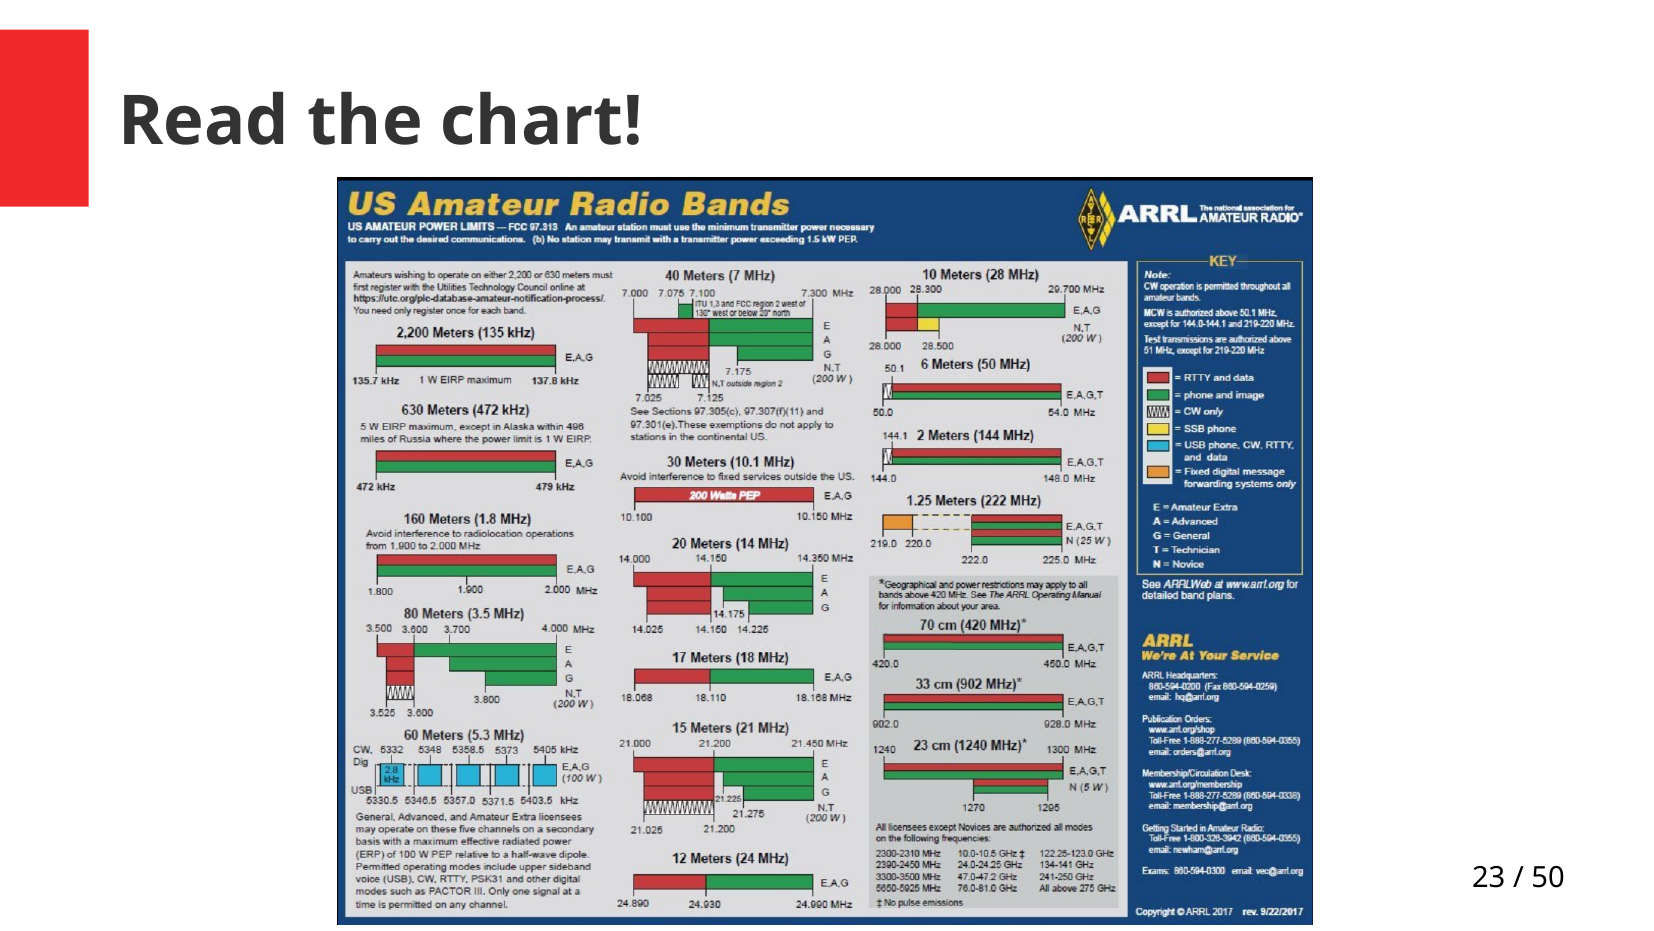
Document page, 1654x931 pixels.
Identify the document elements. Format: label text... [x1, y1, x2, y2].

title Read the chart! [118, 29, 1595, 207]
picture [337, 177, 1313, 925]
